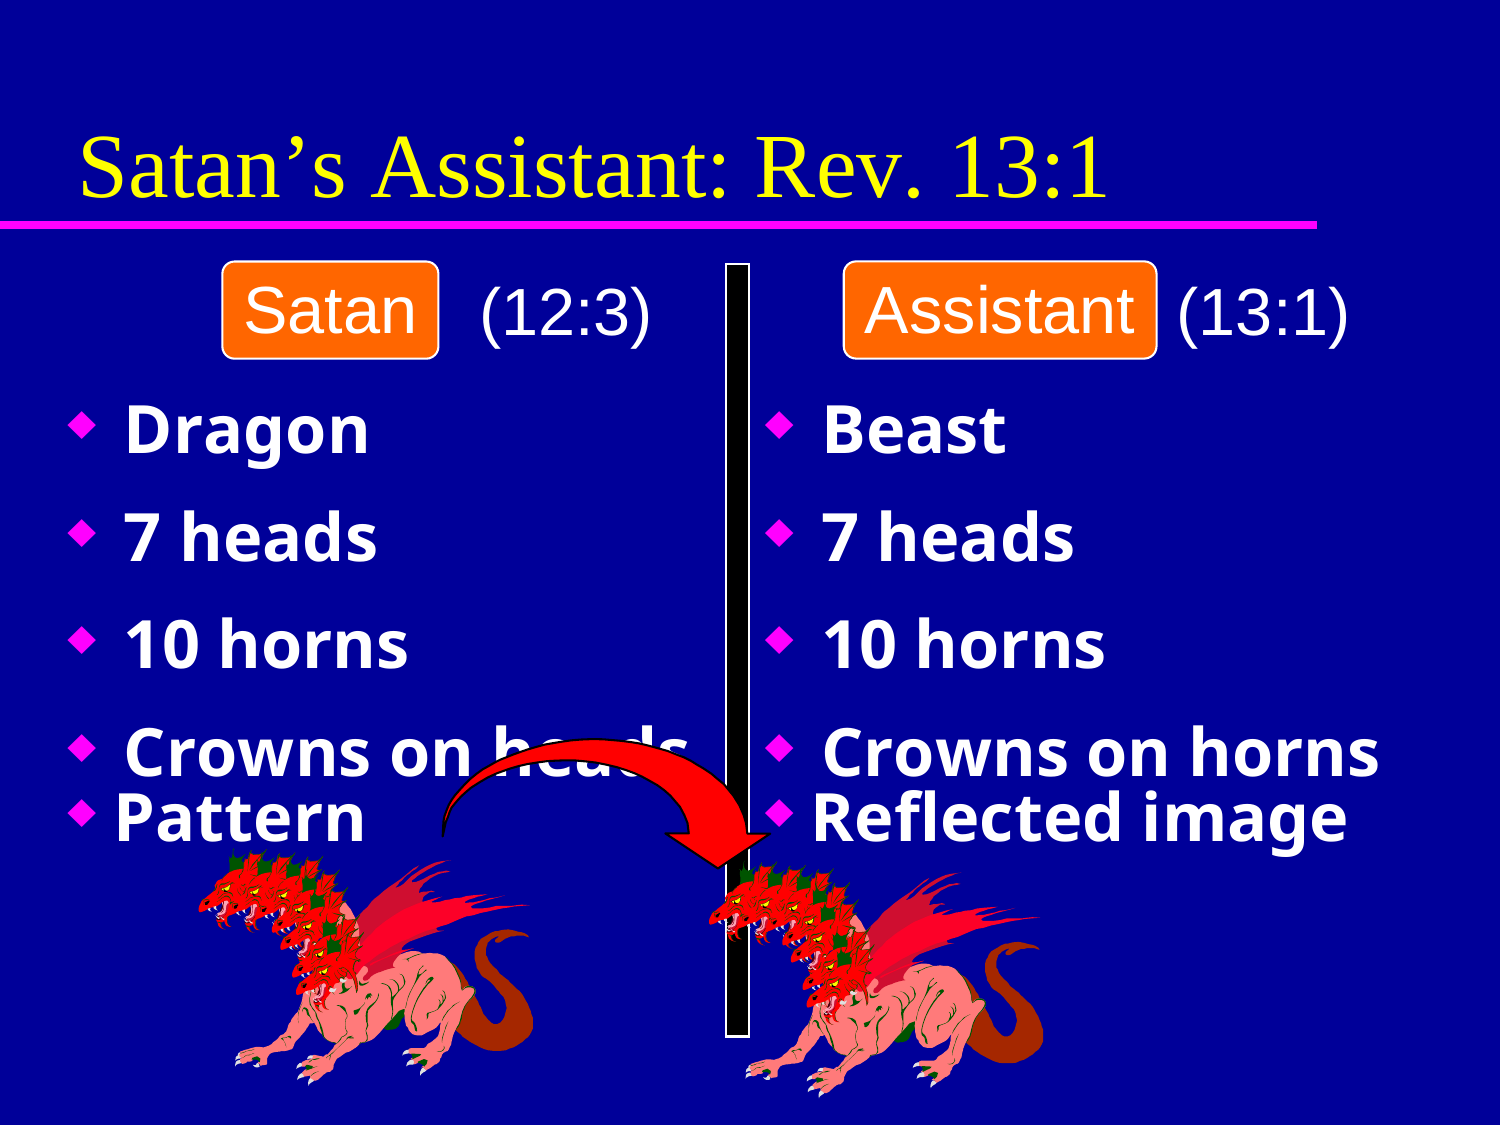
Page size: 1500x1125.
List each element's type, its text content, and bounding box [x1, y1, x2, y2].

text_box [442, 263, 1044, 1099]
list Beast 7 heads 10 horns Crowns on horns [749, 374, 1474, 925]
text_box Reflected image [749, 762, 1450, 869]
text_box [435, 860, 452, 866]
text_box Assistant [843, 261, 1157, 359]
list Dragon 7 heads 10 horns Crowns on heads [52, 375, 726, 763]
text_box Satan [222, 261, 439, 359]
text_box (13:1) [1161, 267, 1386, 358]
text_box Pattern [52, 762, 435, 869]
text_box (12:3) [464, 267, 715, 358]
text_box [198, 869, 533, 1086]
title Satan’s Assistant: Rev. 13:1 [62, 43, 1338, 225]
